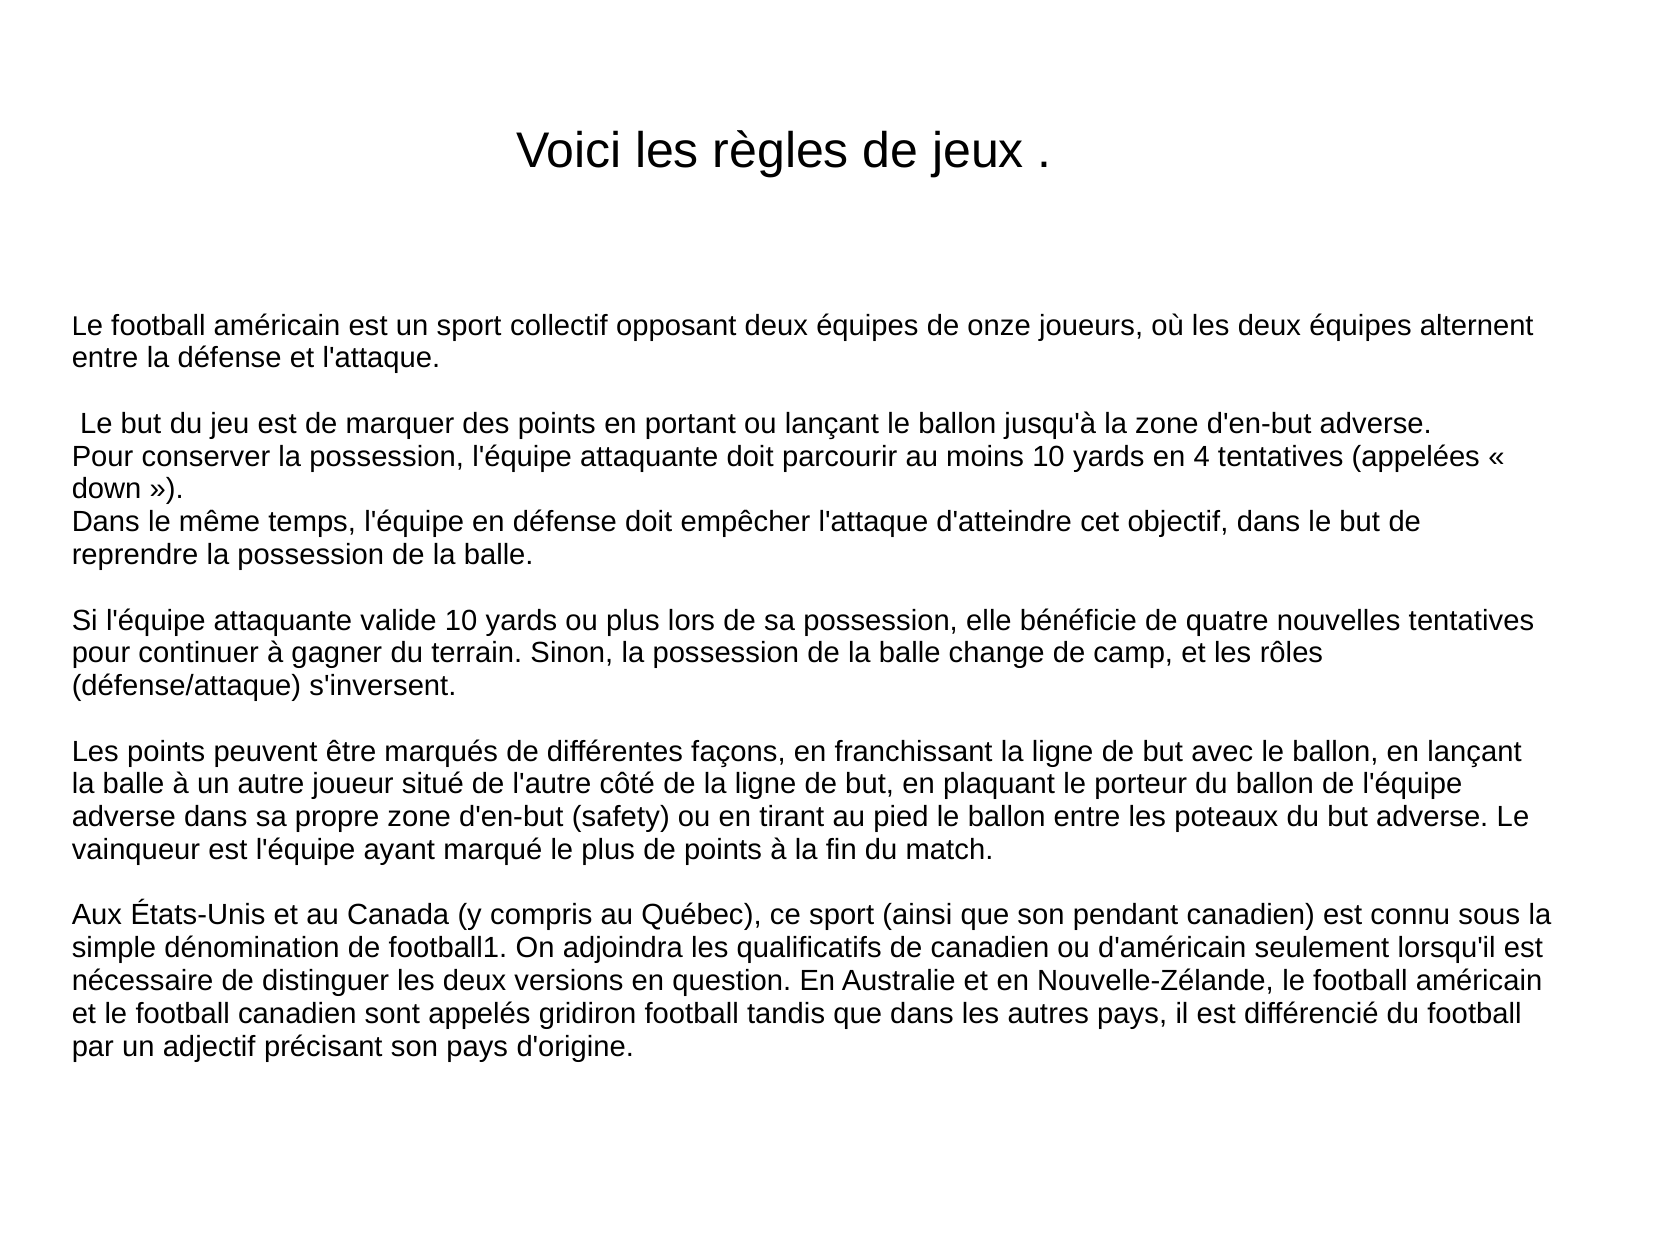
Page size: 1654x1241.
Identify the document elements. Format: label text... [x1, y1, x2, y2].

title Voici les règles de jeux . [78, 43, 1491, 250]
text_box Le football américain est un sport collectif opposant deux équipes de onze joueurs, où les deux équipes alternent entre la défense et l'attaque. Le but du jeu est de marquer des points en portant ou lançant le ballon jusqu'à la zone d'en-but adverse. Pour conserver la possession, l'équipe attaquante doit parcourir au moins 10 yards en 4 tentatives (appelées « down »). Dans le même temps, l'équipe en défense doit empêcher l'attaque d'atteindre cet objectif, dans le but de reprendre la possession de la balle. Si l'équipe attaquante valide 10 yards ou plus lors de sa possession, elle bénéficie de quatre nouvelles tentatives pour continuer à gagner du terrain. Sinon, la possession de la balle change de camp, et les rôles (défense/attaque) s'inversent. Les points peuvent être marqués de différentes façons, en franchissant la ligne de but avec le ballon, en lançant la balle à un autre joueur situé de l'autre côté de la ligne de but, en plaquant le porteur du ballon de l'équipe adverse dans sa propre zone d'en-but (safety) ou en tirant au pied le ballon entre les poteaux du but adverse. Le vainqueur est l'équipe ayant marqué le plus de points à la fin du match. Aux États-Unis et au Canada (y compris au Québec), ce sport (ainsi que son pendant canadien) est connu sous la simple dénomination de football1. On adjoindra les qualificatifs de canadien ou d'américain seulement lorsqu'il est nécessaire de distinguer les deux versions en question. En Australie et en Nouvelle-Zélande, le football américain et le football canadien sont appelés gridiron football tandis que dans les autres pays, il est différencié du football par un adjectif précisant son pays d'origine. [57, 250, 1570, 1121]
